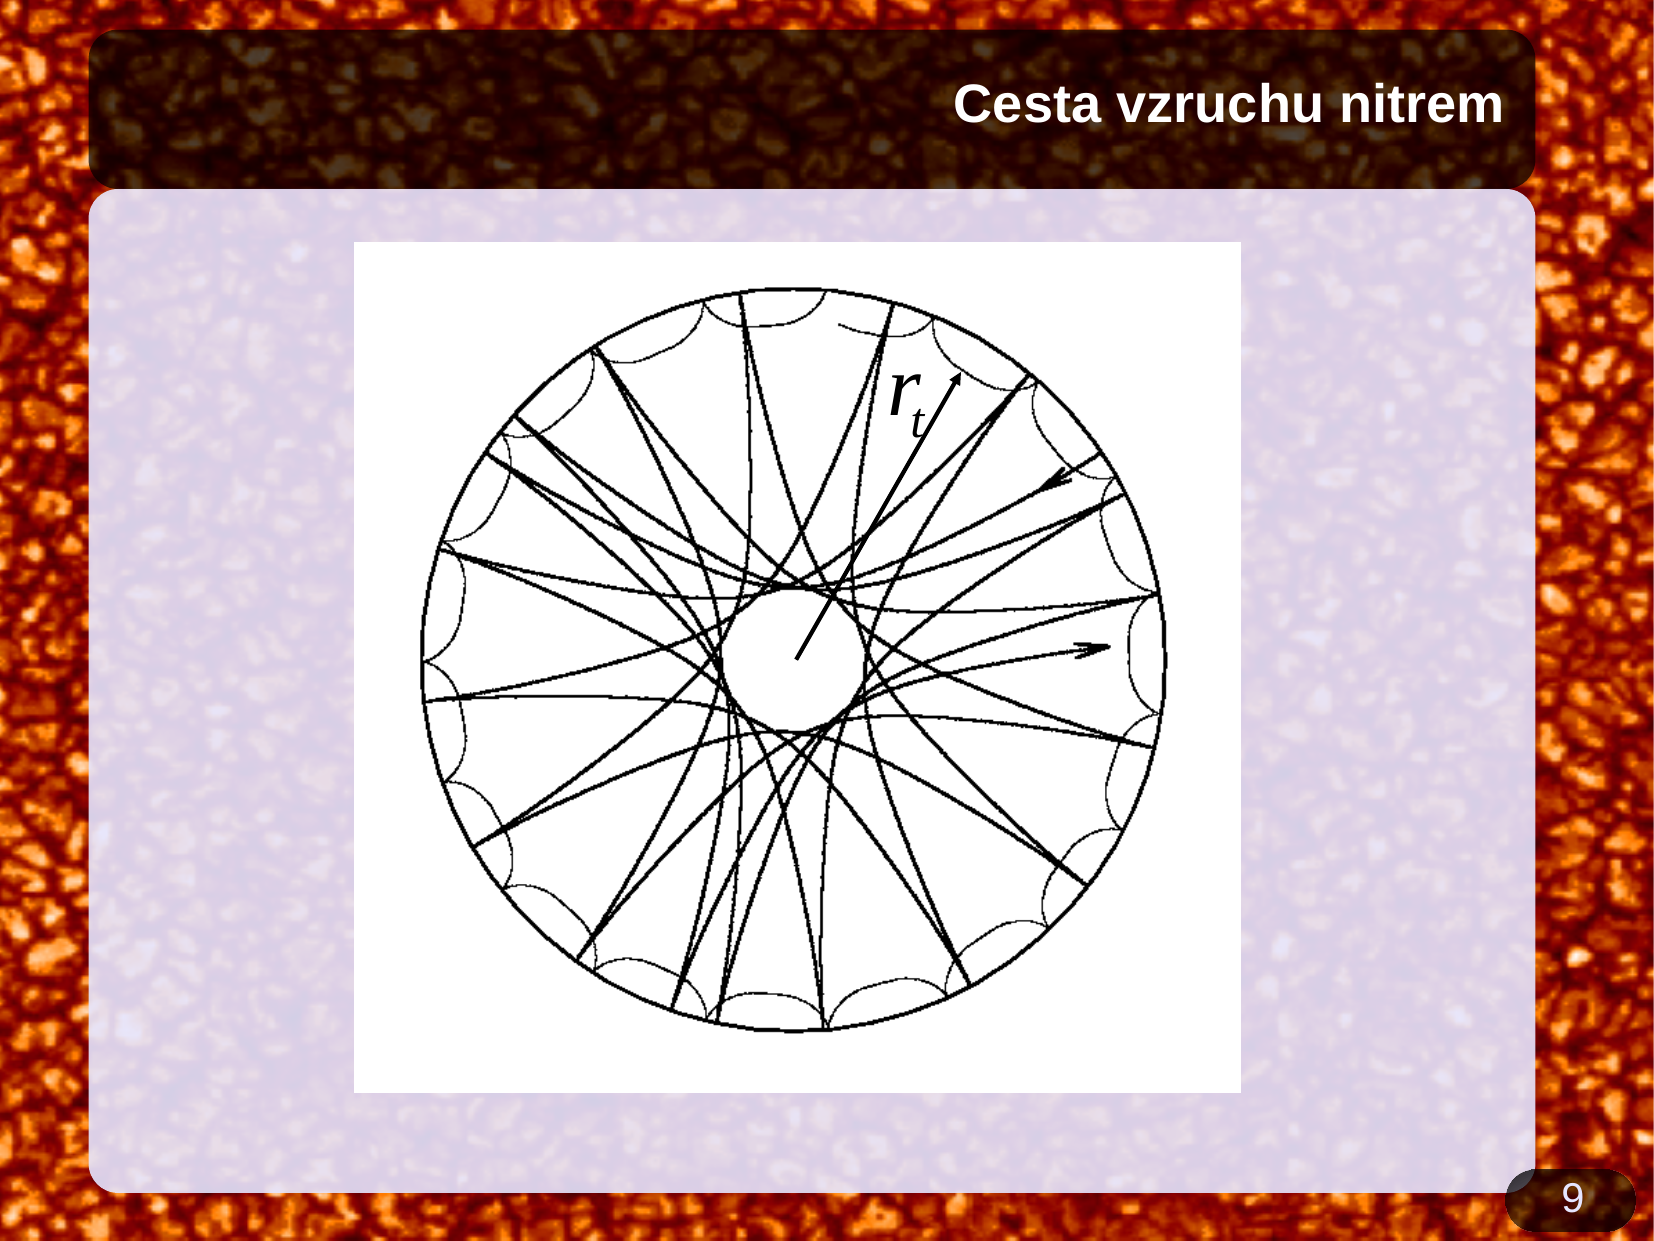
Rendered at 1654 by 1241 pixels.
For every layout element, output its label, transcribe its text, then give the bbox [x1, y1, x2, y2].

title Cesta vzruchu nitrem [118, 59, 1506, 148]
chart [874, 328, 940, 459]
text_box [354, 242, 1241, 1093]
picture [0, 0, 1654, 1241]
